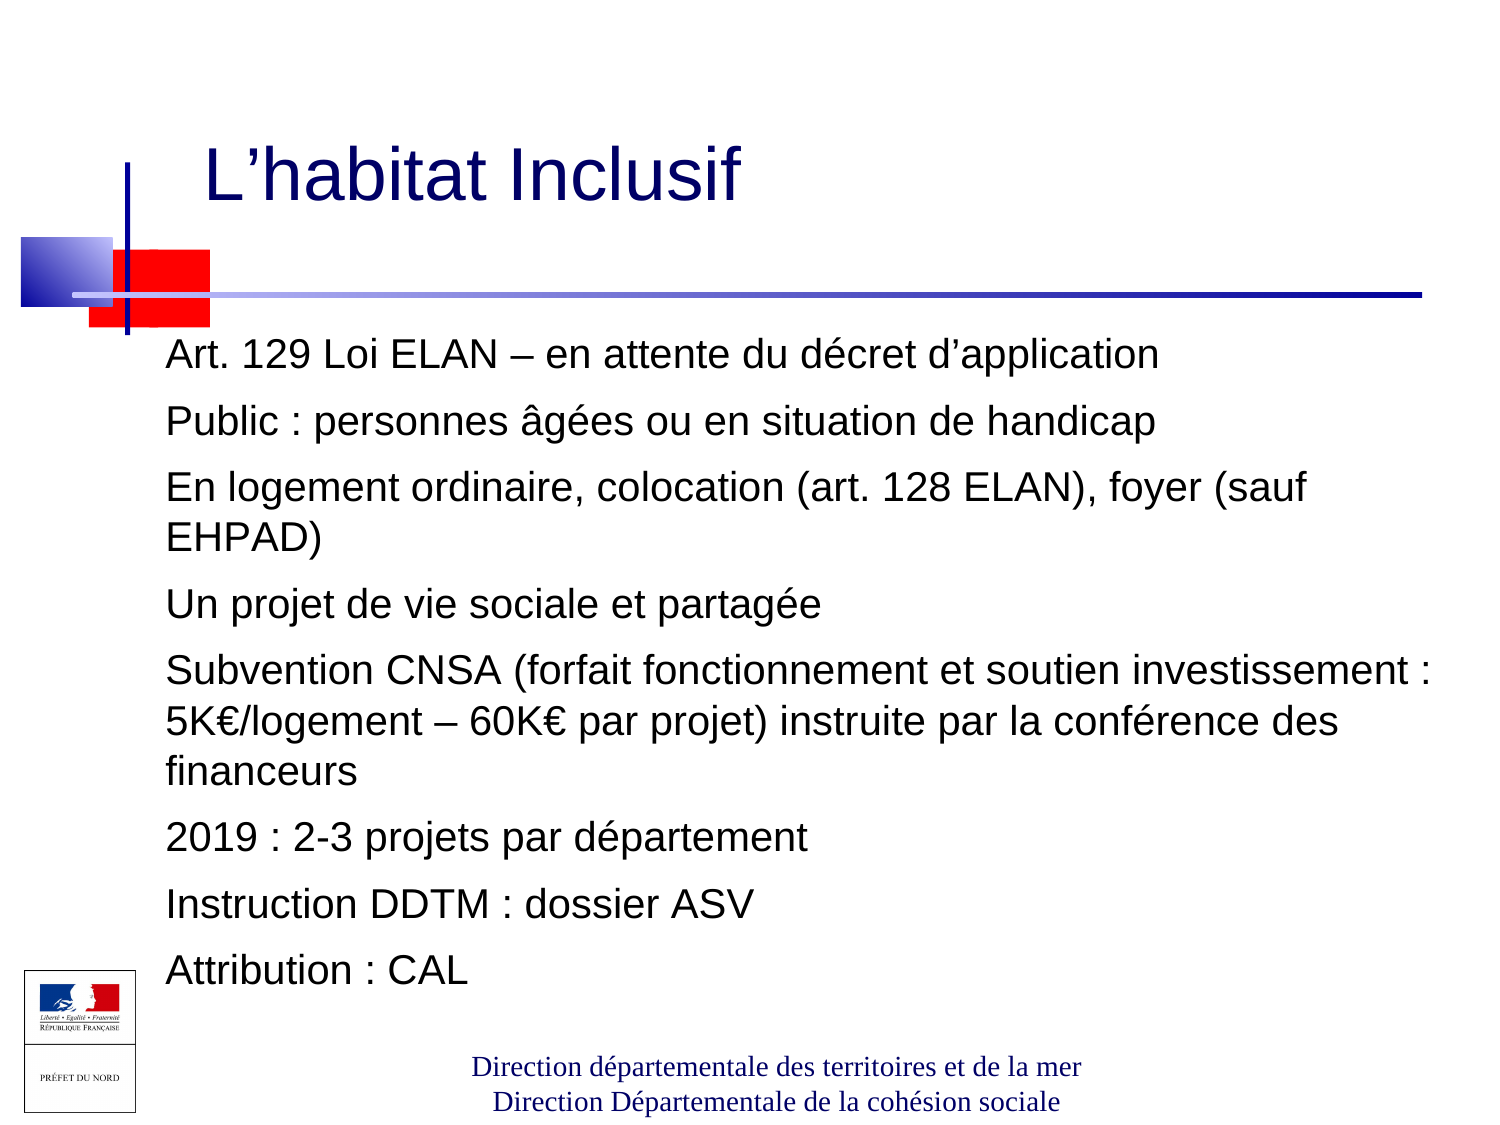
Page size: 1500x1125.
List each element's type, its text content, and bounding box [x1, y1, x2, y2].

list Art. 129 Loi ELAN – en attente du décret d’application Public : personnes âgées ou en situation de handicap En logement ordinaire, colocation (art. 128 ELAN), foyer (sauf EHPAD) Un projet de vie sociale et partagée Subvention CNSA (forfait fonctionnement et soutien investissement : 5K€/logement – 60K€ par projet) instruite par la conférence des financeurs 2019 : 2-3 projets par département Instruction DDTM : dossier ASV Attribution : CAL [94, 318, 1477, 1052]
picture [24, 970, 136, 1113]
title L’habitat Inclusif [188, 53, 1467, 289]
